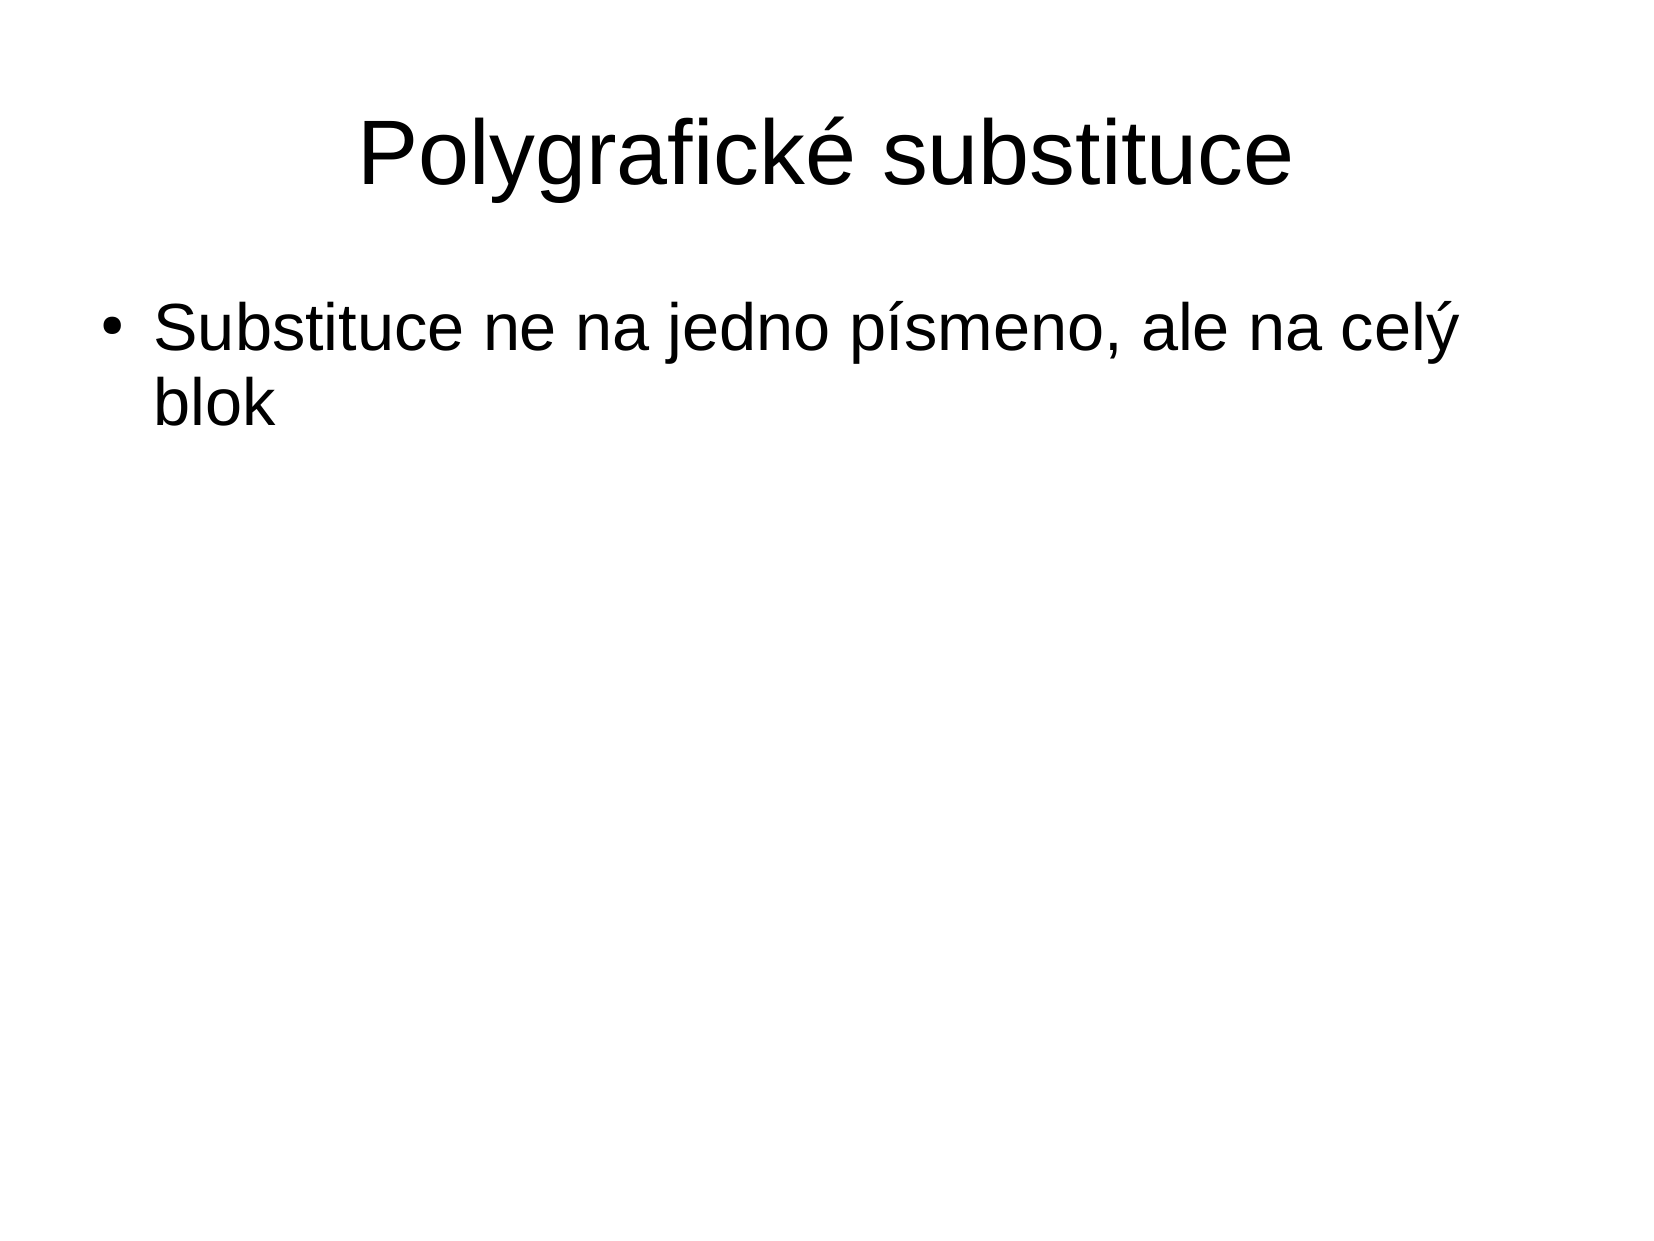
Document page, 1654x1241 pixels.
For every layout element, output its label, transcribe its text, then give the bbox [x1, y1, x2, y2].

title Polygrafické substituce [82, 56, 1571, 250]
list Substituce ne na jedno písmeno, ale na celý blok [82, 290, 1571, 1094]
